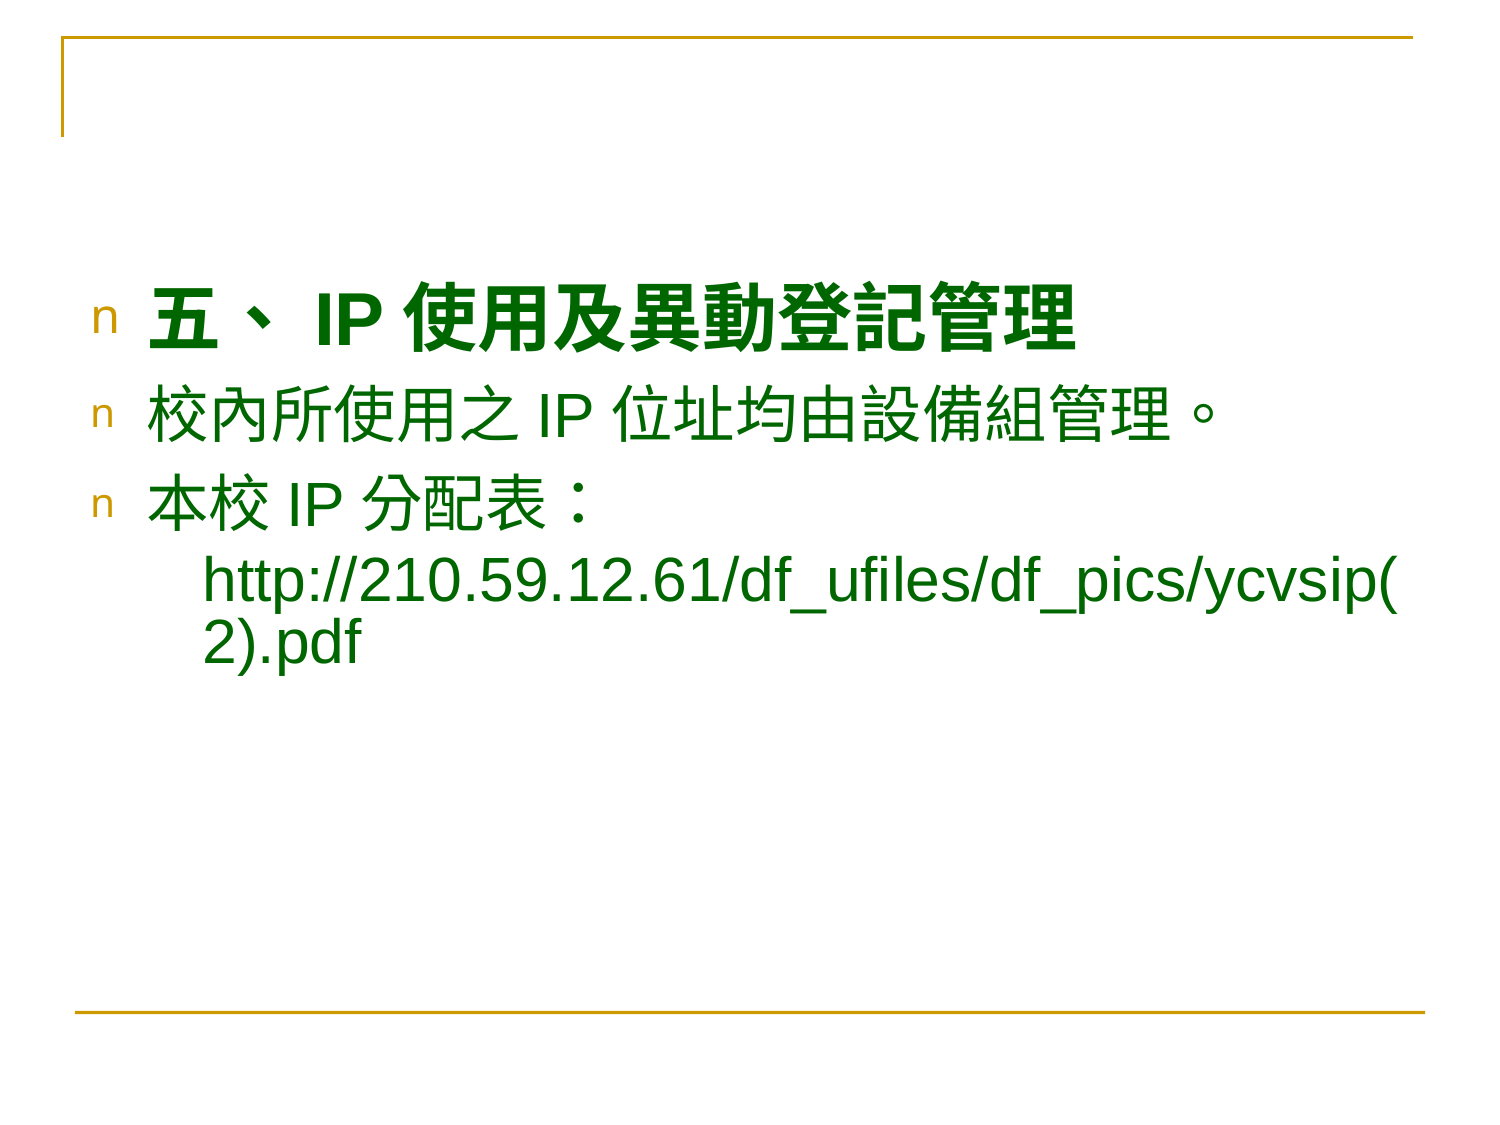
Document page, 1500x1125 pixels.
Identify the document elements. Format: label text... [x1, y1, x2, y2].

list 五、IP使用及異動登記管理 校內所使用之IP位址均由設備組管理。 本校IP分配表：http://210.59.12.61/df_ufiles/df_pics/ycvsip(2).pdf [75, 262, 1426, 1006]
